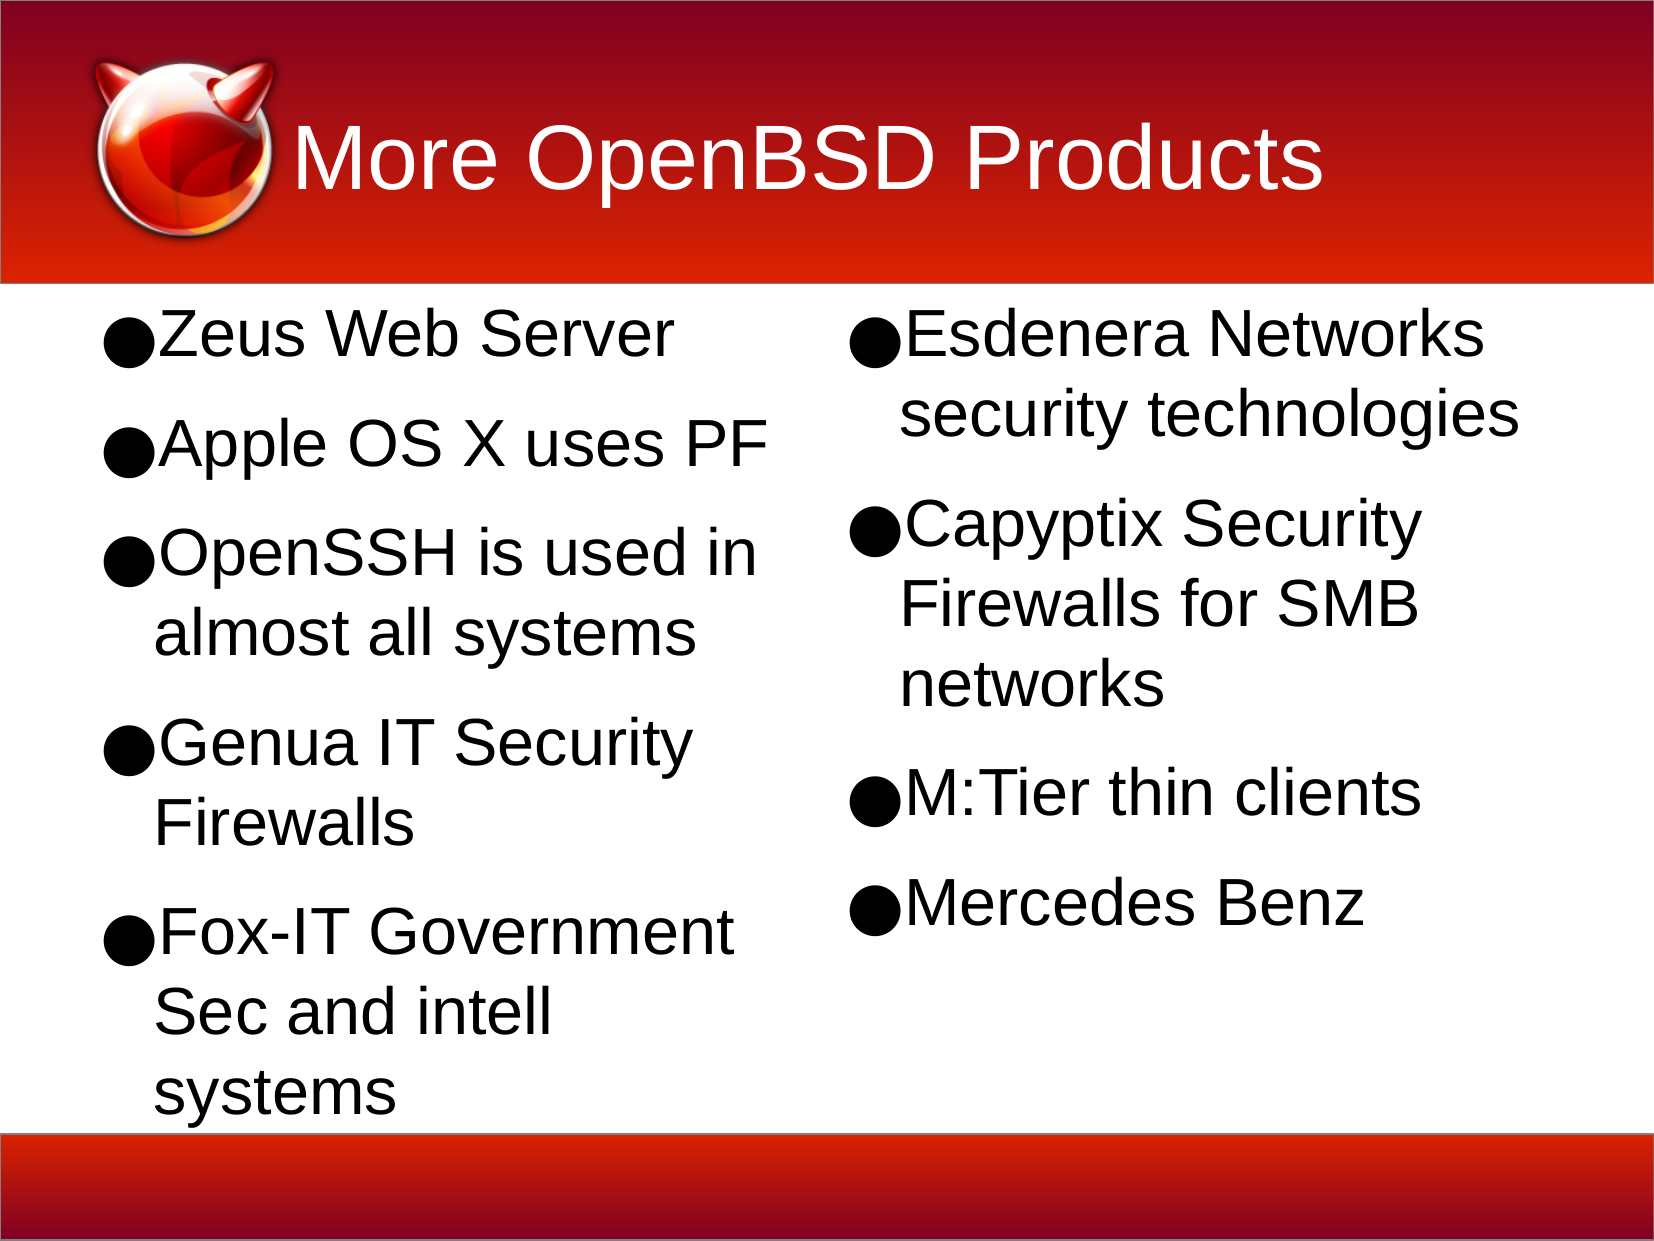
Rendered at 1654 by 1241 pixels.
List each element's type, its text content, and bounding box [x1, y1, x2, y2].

text_box Esdenera Networks security technologies Capyptix Security Firewalls for SMB networks M:Tier thin clients Mercedes Benz [828, 290, 1539, 1010]
text_box Zeus Web Server Apple OS X uses PF OpenSSH is used in almost all systems Genua IT Security Firewalls Fox-IT Government Sec and intell systems [82, 290, 793, 1010]
text_box More OpenBSD Products [82, 49, 1536, 257]
